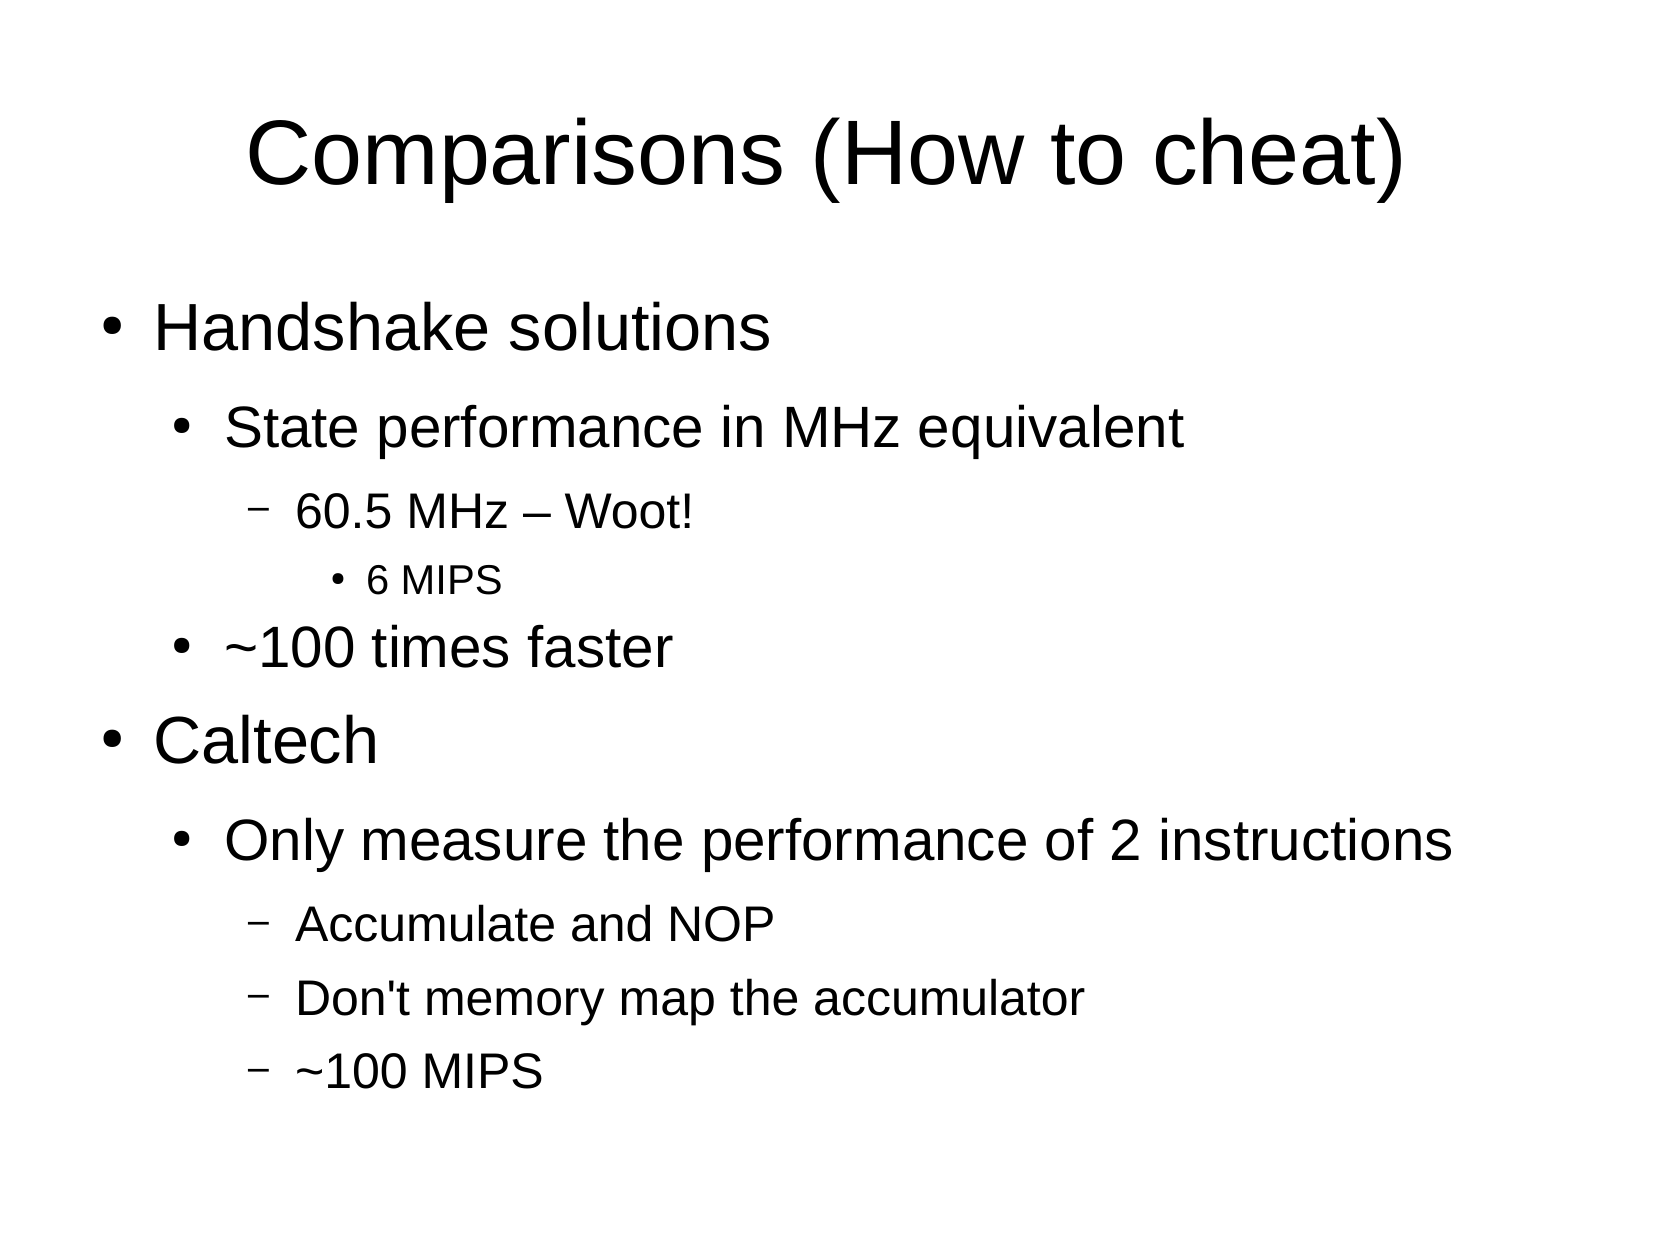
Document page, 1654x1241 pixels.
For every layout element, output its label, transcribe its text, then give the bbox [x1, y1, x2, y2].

list Handshake solutions State performance in MHz equivalent 60.5 MHz – Woot! 6 MIPS ~100 times faster Caltech Only measure the performance of 2 instructions Accumulate and NOP Don't memory map the accumulator ~100 MIPS [82, 290, 1571, 1100]
title Comparisons (How to cheat) [82, 56, 1571, 250]
